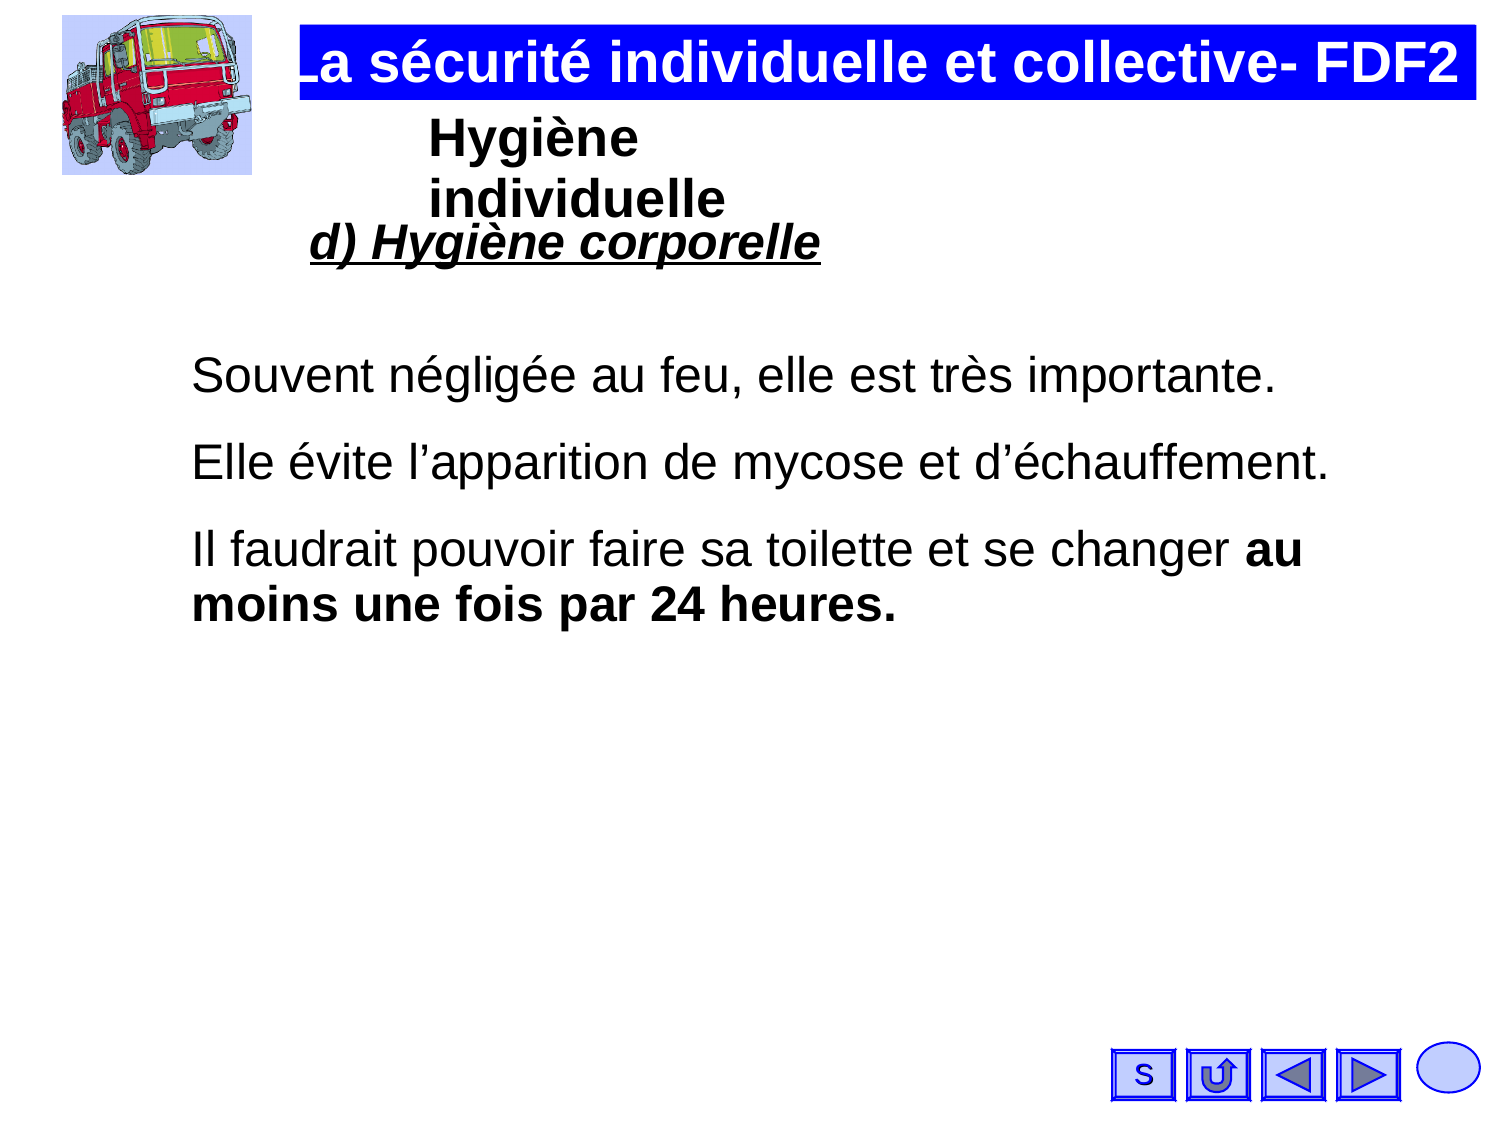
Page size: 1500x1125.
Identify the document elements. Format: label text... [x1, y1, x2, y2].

text_box [1417, 1042, 1480, 1093]
text_box [692, 147, 1152, 219]
text_box [677, 178, 685, 206]
text_box [645, 193, 656, 199]
text_box d) Hygiène corporelle [295, 206, 886, 279]
text_box [486, 193, 498, 206]
text_box La sécurité individuelle et collective- FDF2 [300, 24, 1477, 100]
text_box Souvent négligée au feu, elle est très importante. Elle évite l’apparition de mycose et d’échauffement. Il faudrait pouvoir faire sa toilette et se changer au moins une fois par 24 heures. [177, 339, 1418, 798]
text_box [706, 193, 717, 199]
text_box [324, 147, 498, 206]
text_box [598, 178, 670, 206]
text_box [579, 193, 591, 206]
text_box [454, 193, 465, 206]
text_box Hygiène individuelle [413, 100, 968, 178]
text_box [505, 178, 591, 206]
